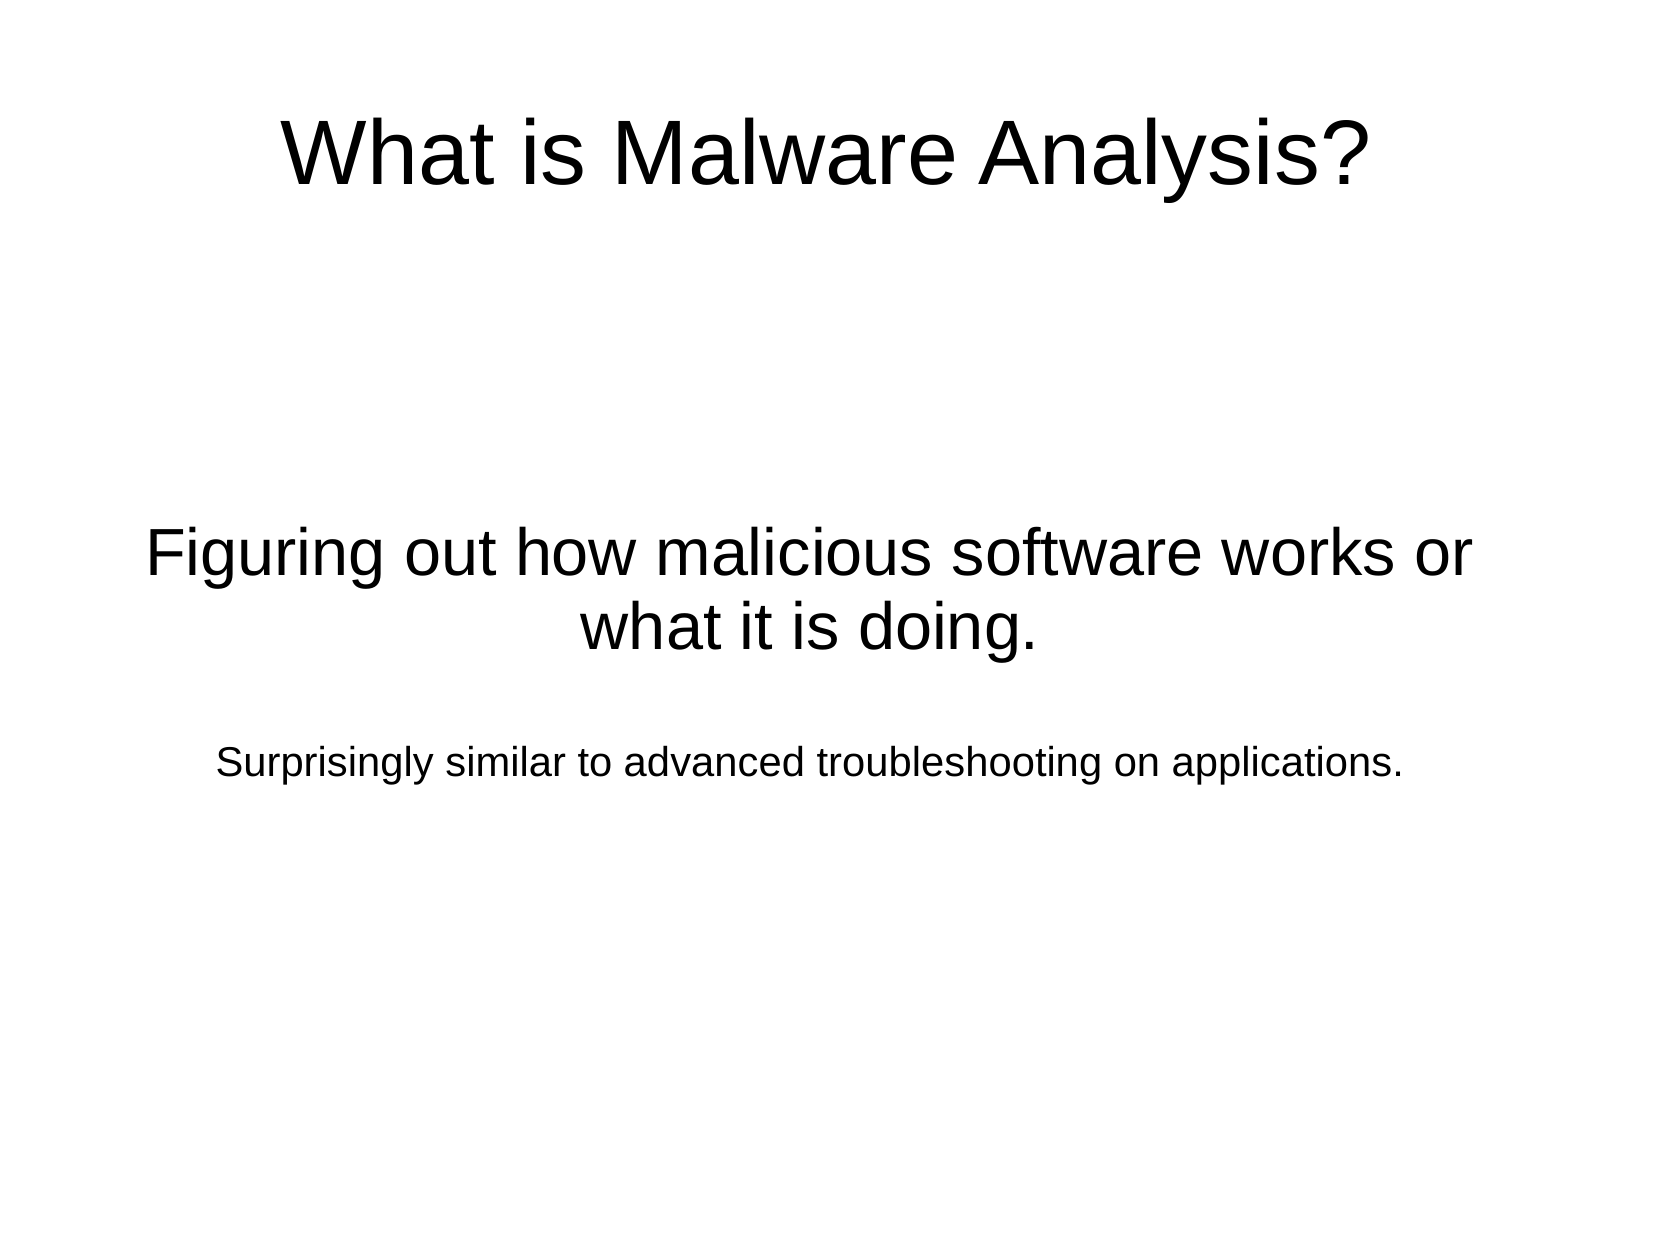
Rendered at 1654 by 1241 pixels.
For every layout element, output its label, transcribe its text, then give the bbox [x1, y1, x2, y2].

title What is Malware Analysis? [82, 49, 1571, 257]
subtitle Figuring out how malicious software works or what it is doing. Surprisingly similar to advanced troubleshooting on applications. [82, 290, 1538, 1010]
